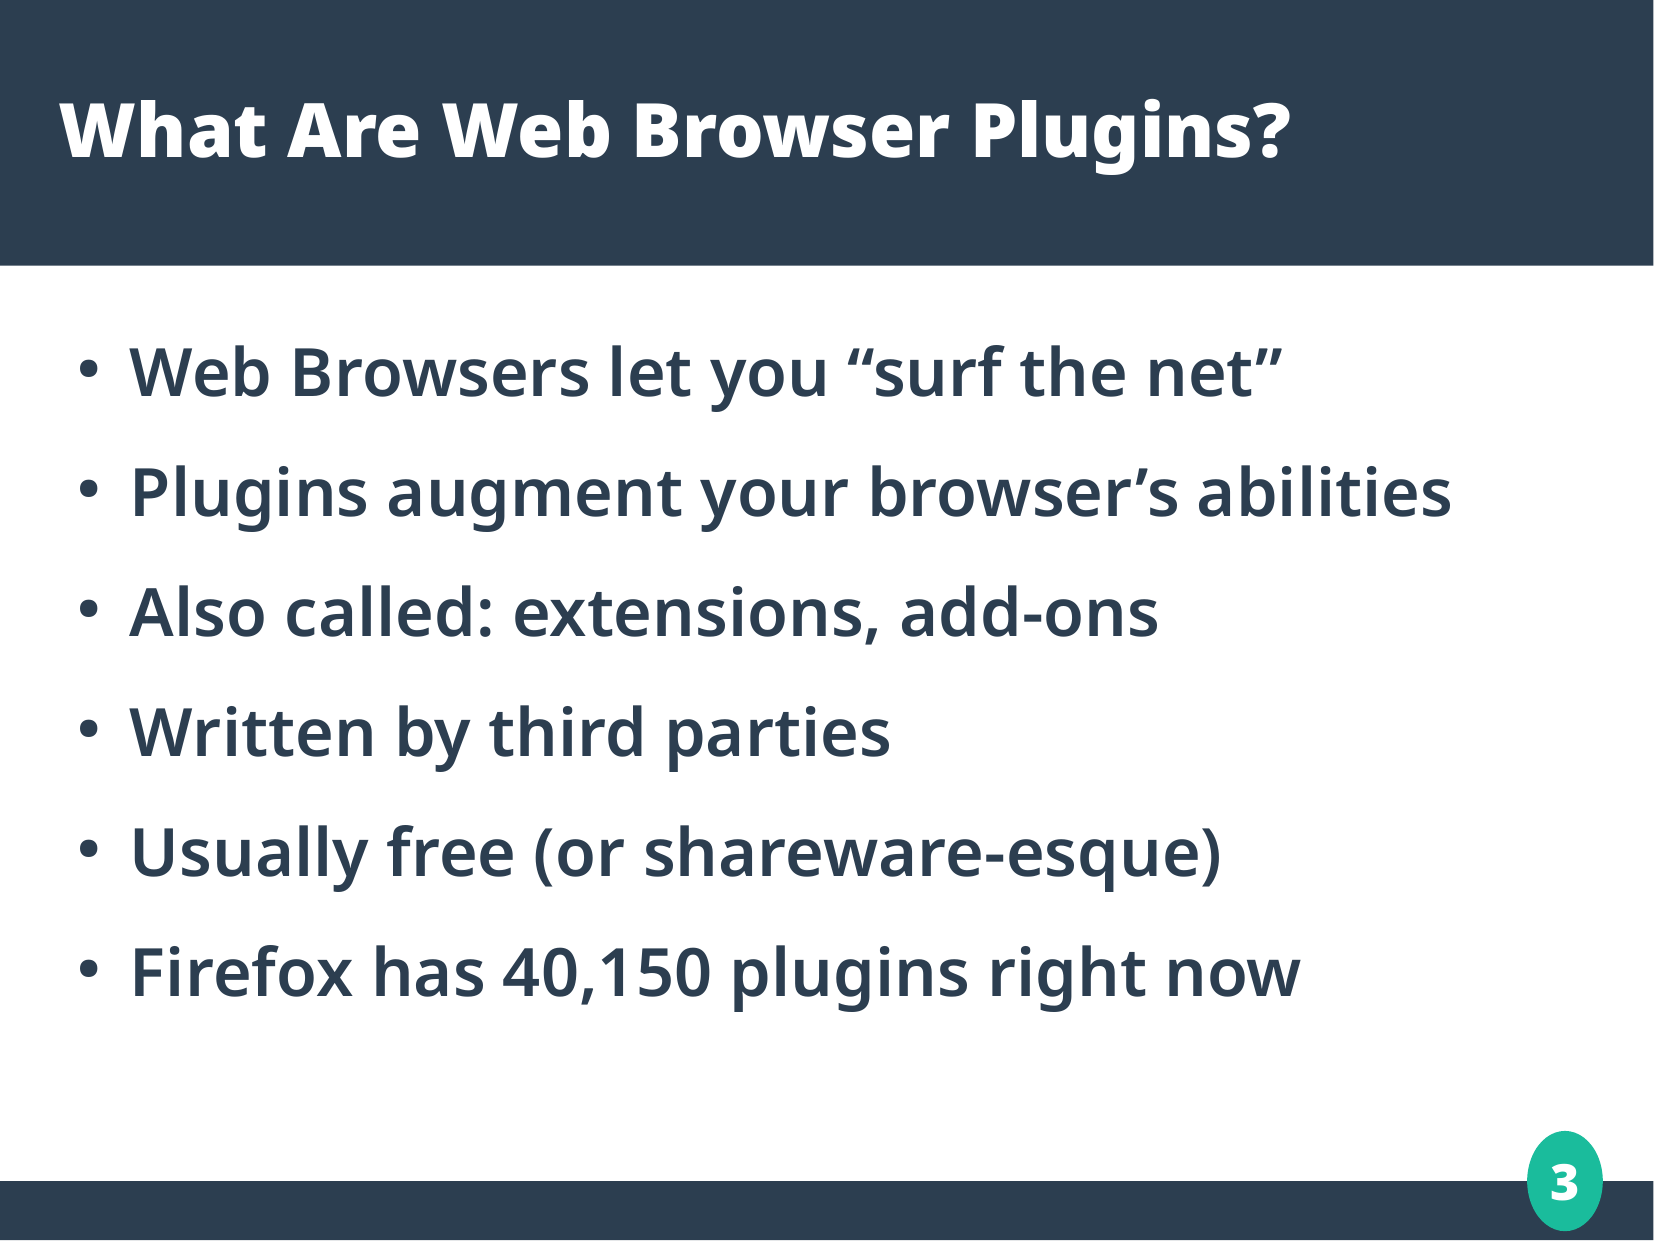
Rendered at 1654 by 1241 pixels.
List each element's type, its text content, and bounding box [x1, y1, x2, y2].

title What Are Web Browser Plugins? [59, 49, 1595, 207]
list Web Browsers let you “surf the net” Plugins augment your browser’s abilities Also called: extensions, add-ons Written by third parties Usually free (or shareware-esque) Firefox has 40,150 plugins right now [59, 324, 1595, 1152]
